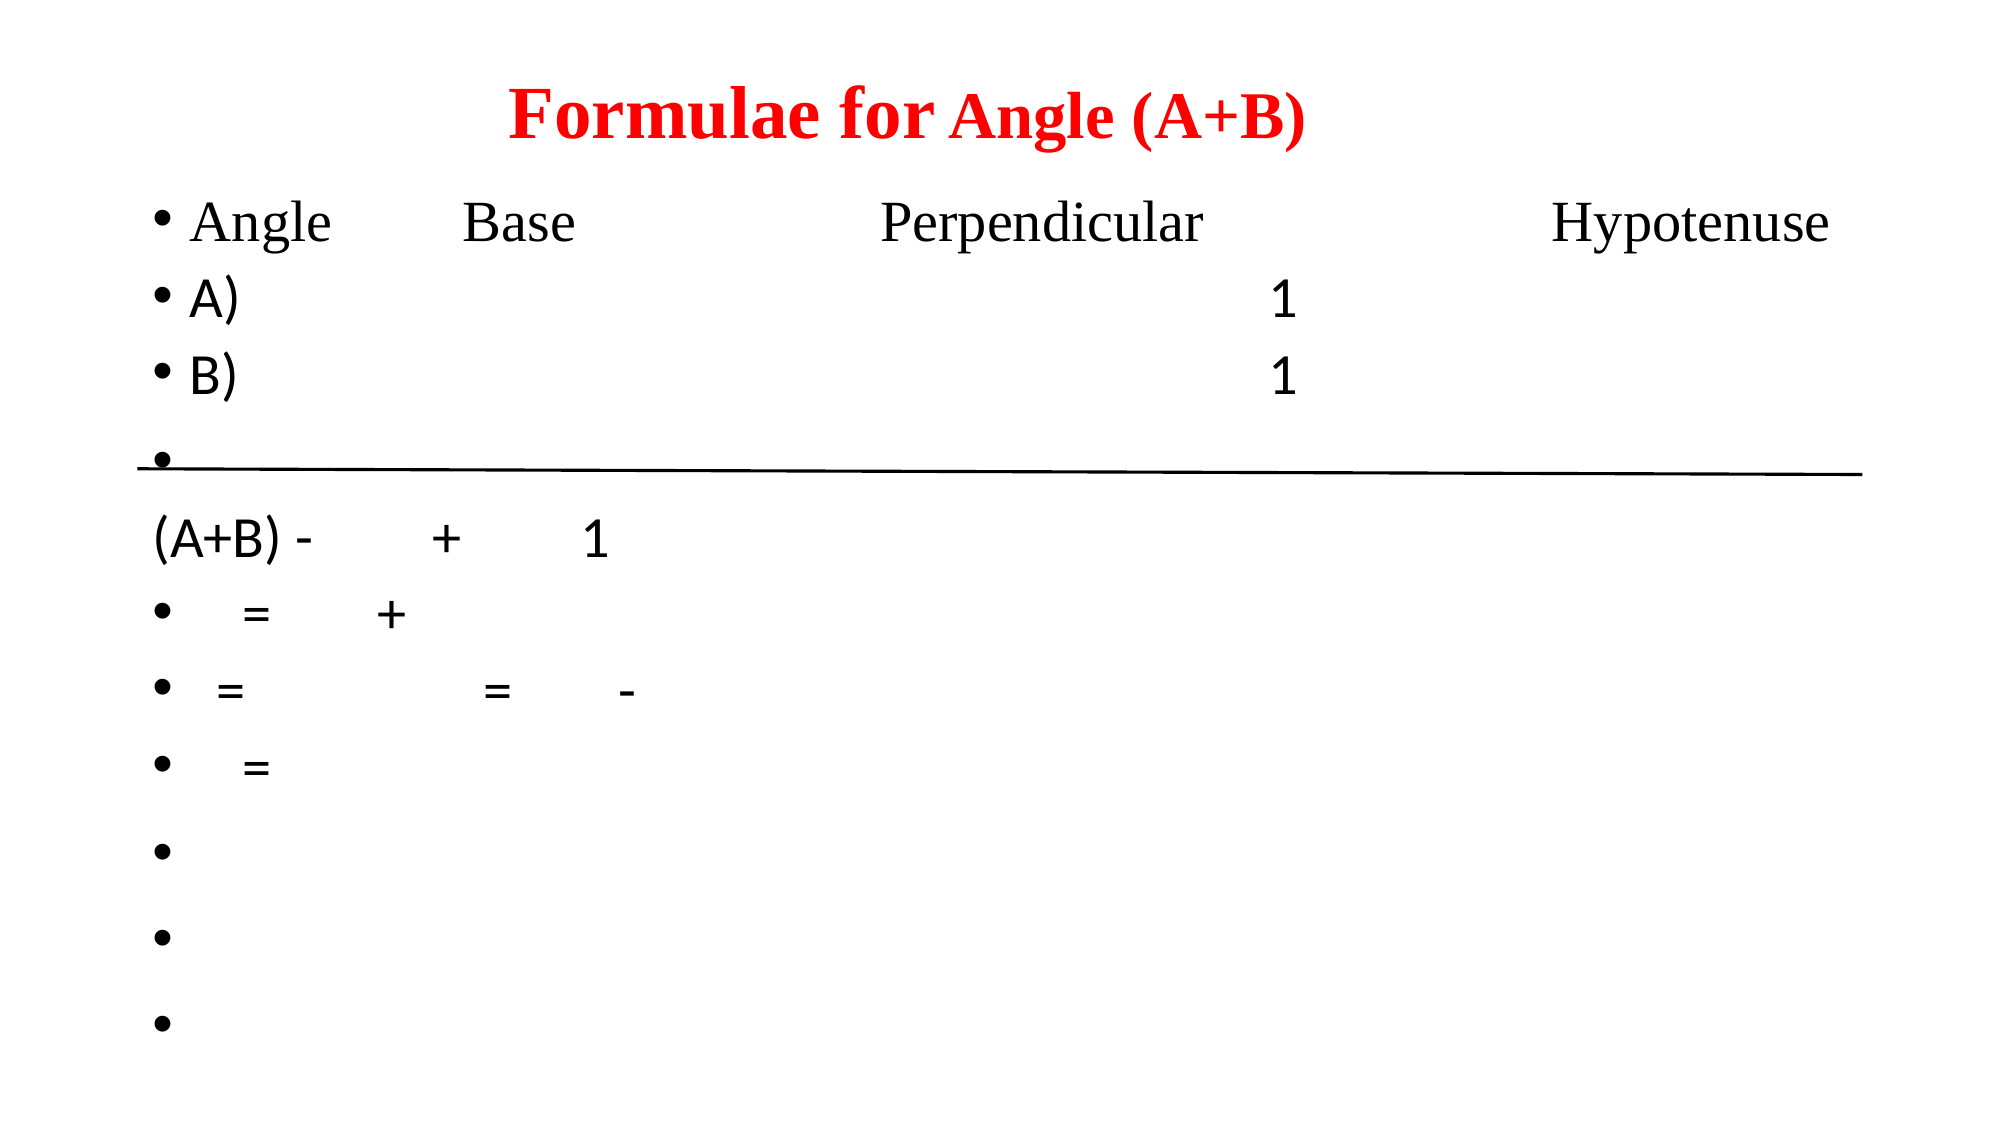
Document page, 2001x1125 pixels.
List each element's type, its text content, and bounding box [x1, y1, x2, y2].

title Formulae for Angle (A+B) [137, 59, 1863, 169]
list Angle Base Perpendicular Hypotenuse A) 1 B) 1 (A+B) - + 1 = + = = - = [137, 471, 1863, 1014]
list Angle Base Perpendicular Hypotenuse A) 1 B) 1 (A+B) - + 1 = + = = - = [137, 188, 1863, 472]
